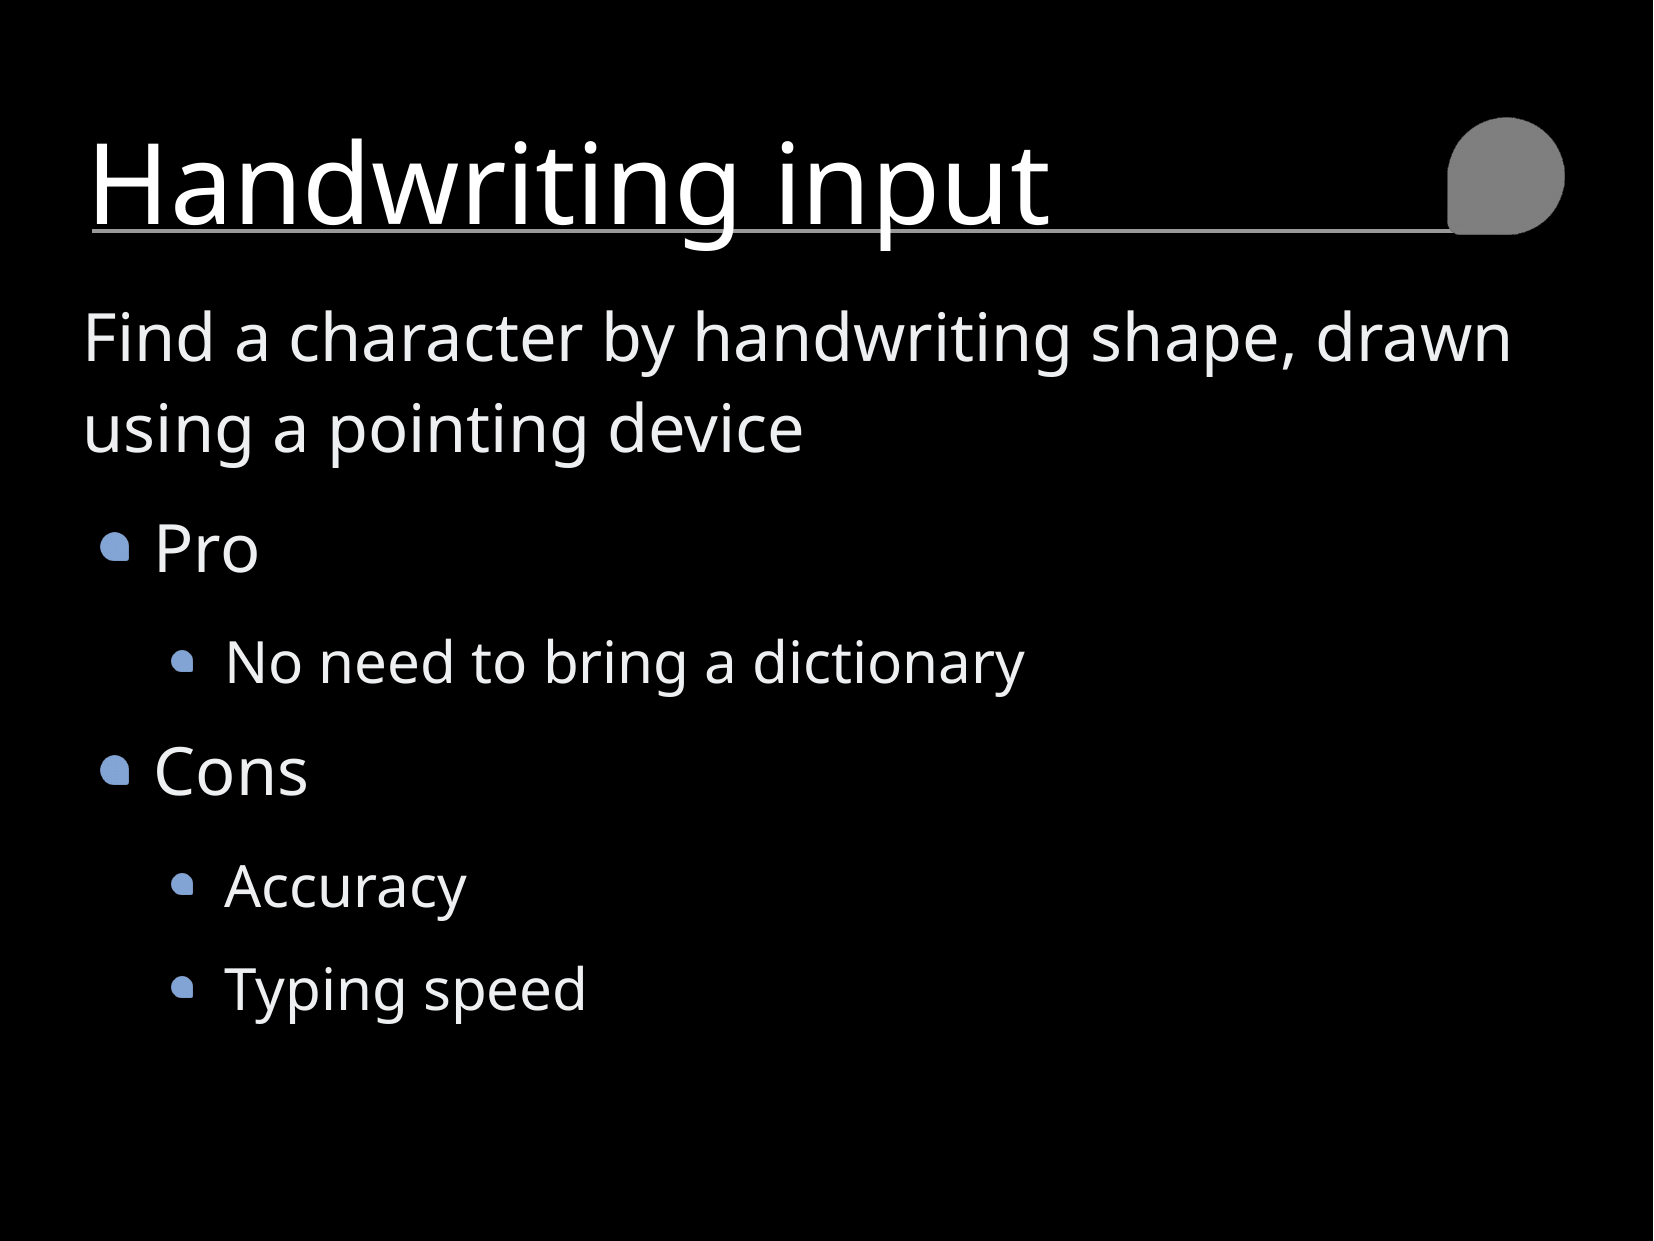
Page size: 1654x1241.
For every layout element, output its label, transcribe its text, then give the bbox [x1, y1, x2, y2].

list Find a character by handwriting shape, drawn using a pointing device Pro No need to bring a dictionary Cons Accuracy Typing speed [82, 290, 1591, 1010]
title Handwriting input [86, 112, 1575, 249]
